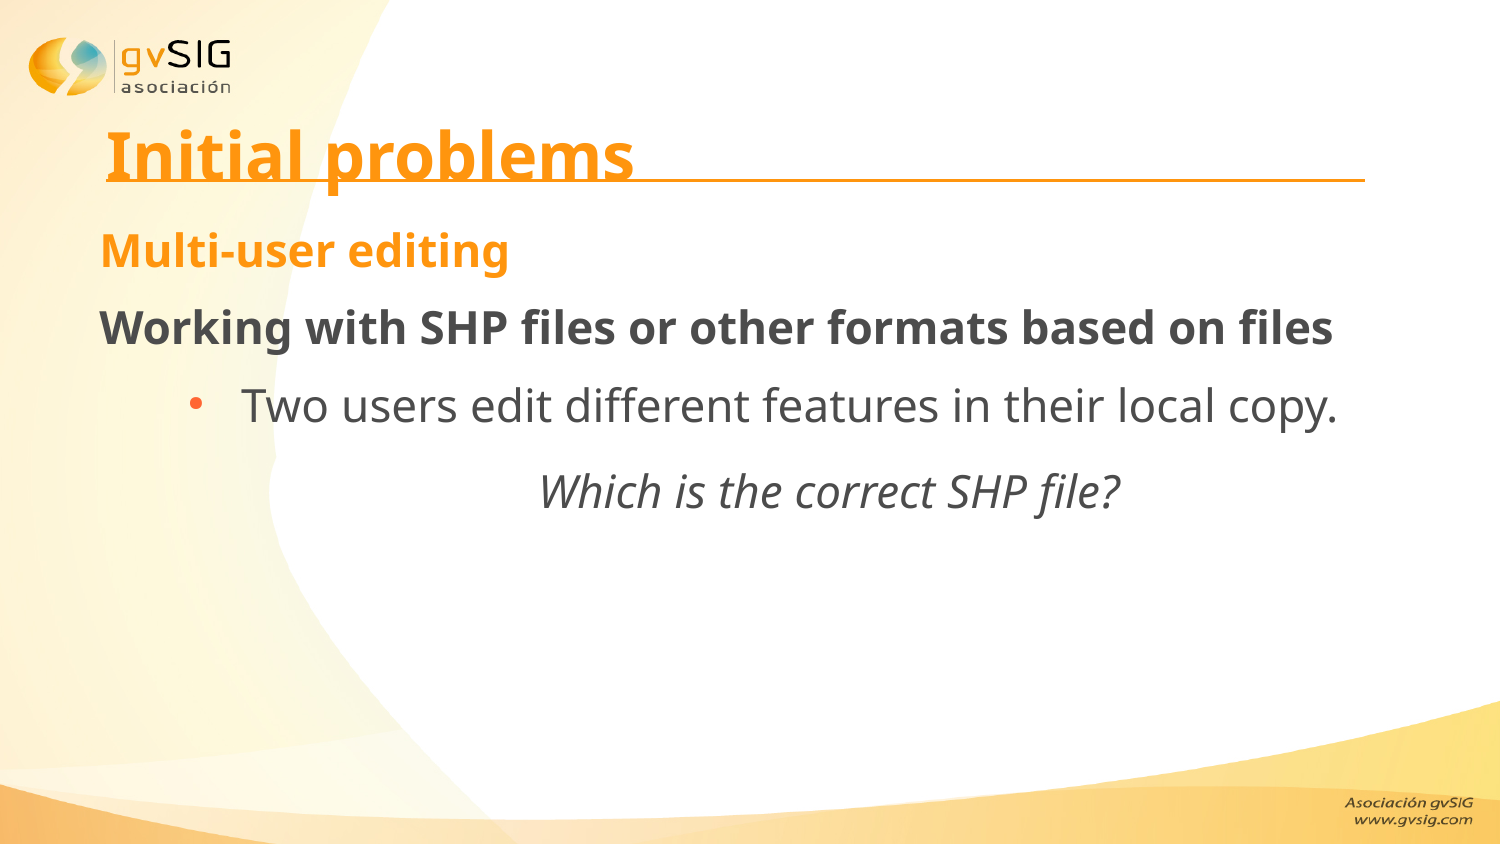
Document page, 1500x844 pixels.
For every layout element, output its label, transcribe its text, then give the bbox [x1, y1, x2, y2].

title Initial problems [106, 115, 1457, 193]
list Multi-user editing Working with SHP files or other formats based on files Two users edit different features in their local copy. Which is the correct SHP file? [99, 218, 1418, 540]
picture [0, 0, 1500, 844]
